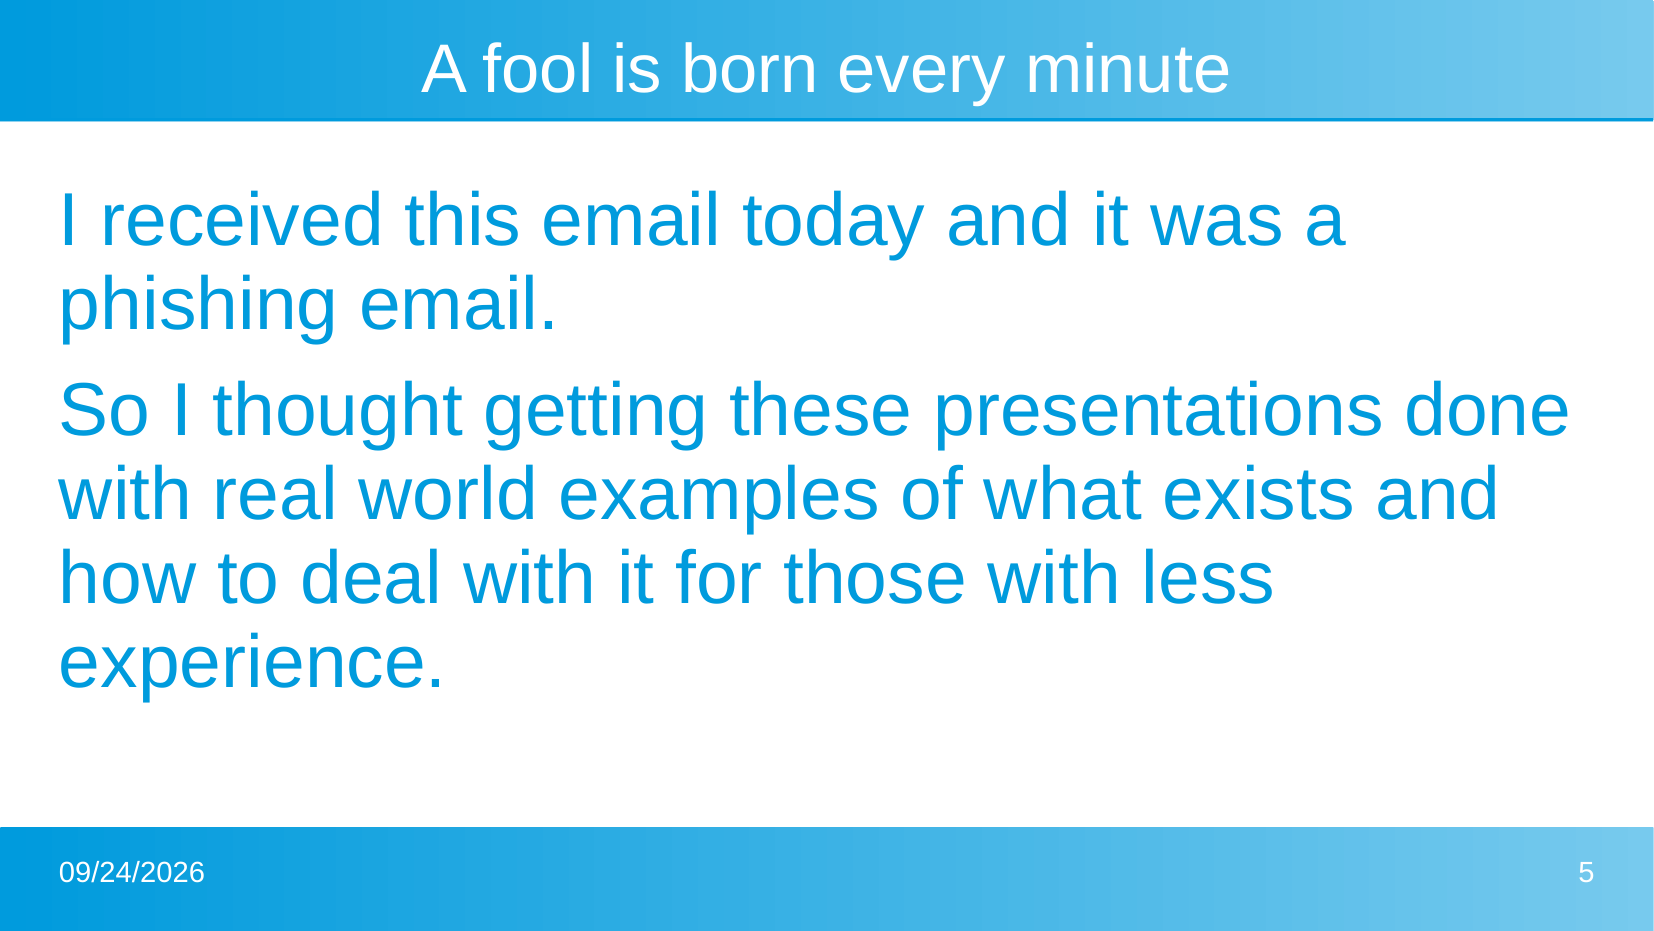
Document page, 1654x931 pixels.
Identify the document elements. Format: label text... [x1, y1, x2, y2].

list I received this email today and it was a phishing email. So I thought getting these presentations done with real world examples of what exists and how to deal with it for those with less experience. [59, 177, 1595, 768]
title A fool is born every minute [59, 29, 1595, 108]
